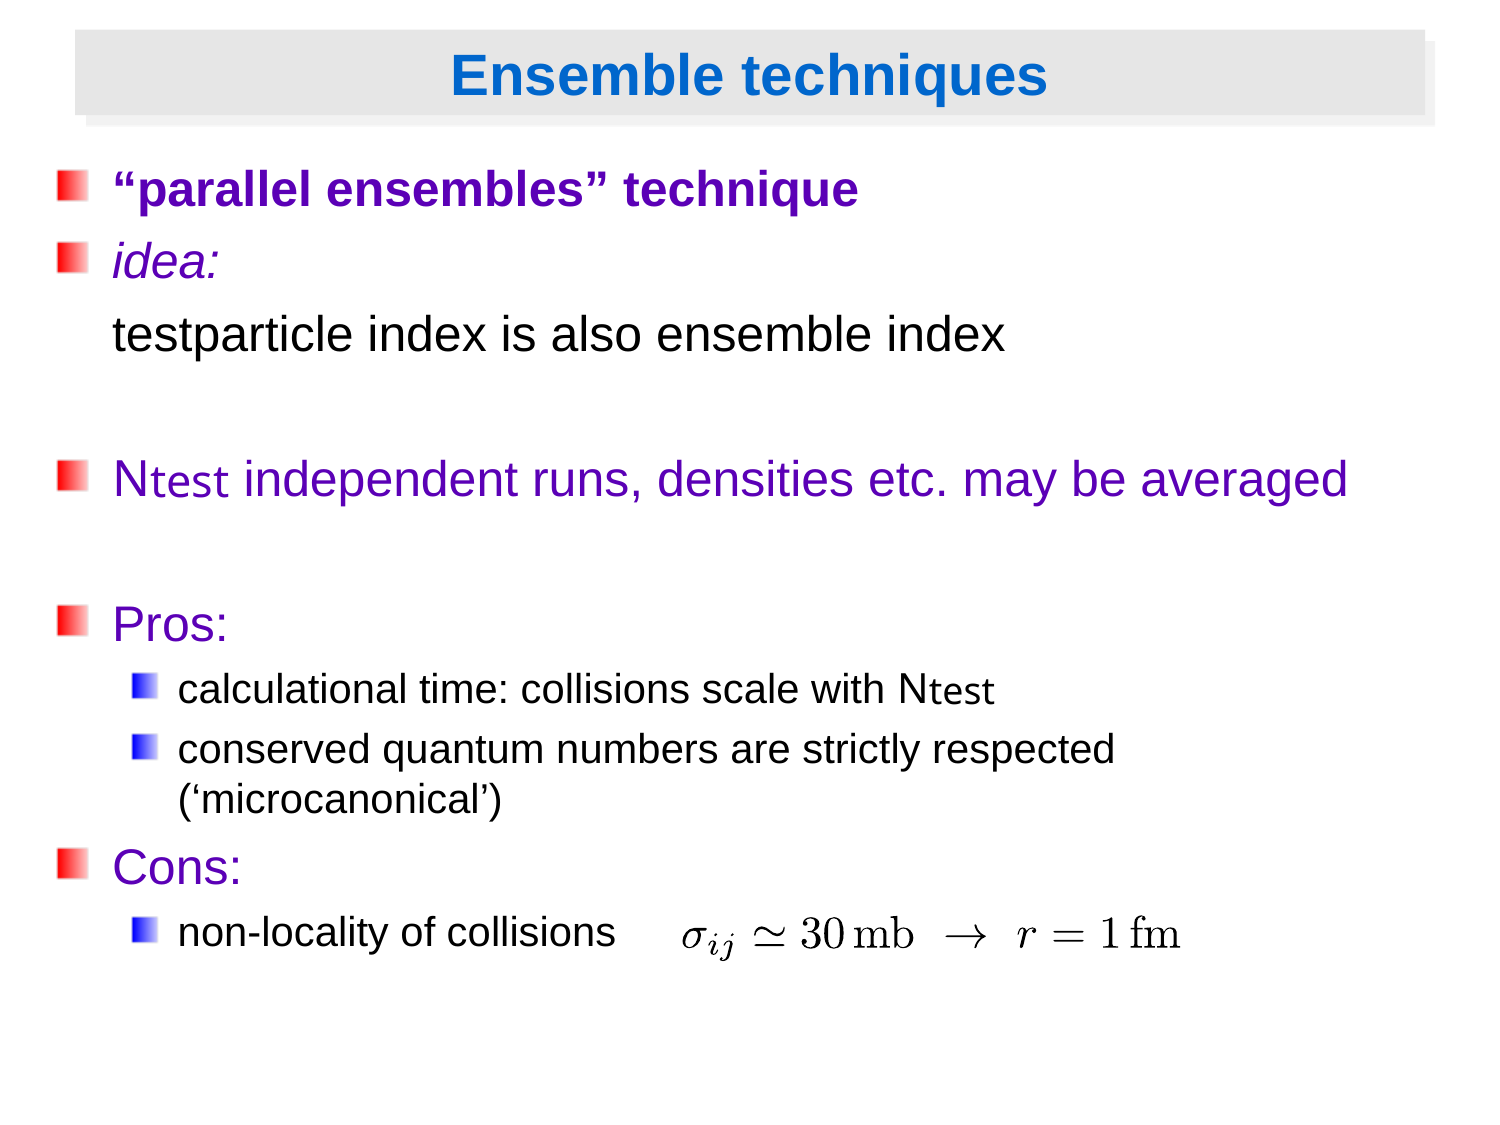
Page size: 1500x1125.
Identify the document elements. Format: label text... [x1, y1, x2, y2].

text_box [680, 915, 1182, 962]
title Ensemble techniques [75, 29, 1426, 116]
list “parallel ensembles” technique idea: testparticle index is also ensemble index Ntest independent runs, densities etc. may be averaged Pros: calculational time: collisions scale with Ntest conserved quantum numbers are strictly respected (‘microcanonical’) Cons: non-locality of collisions [41, 148, 1459, 1093]
